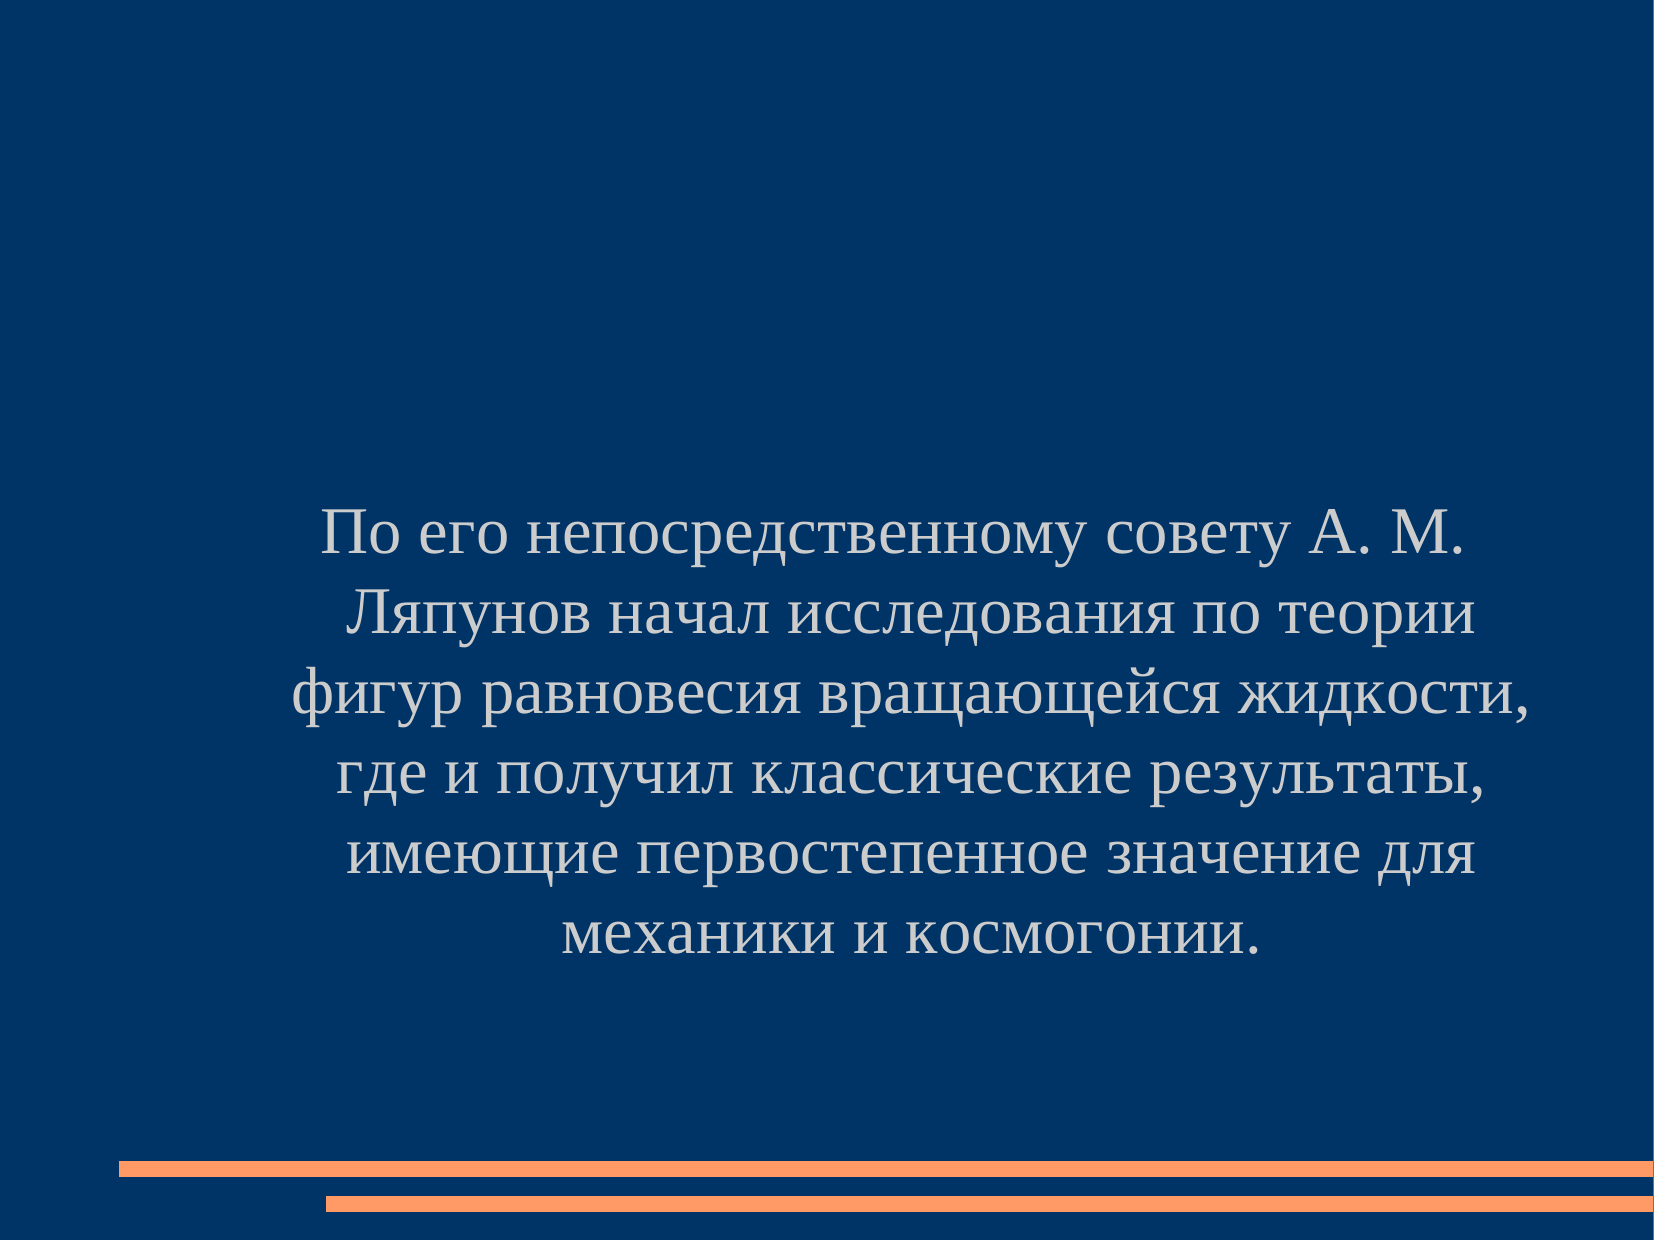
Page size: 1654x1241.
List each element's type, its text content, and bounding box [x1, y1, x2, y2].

subtitle По его непосредственному совету А. М. Ляпунов начал исследования по теории фигур равновесия вращающейся жидкости, где и получил классические результаты, имеющие первостепенное значение для механики и космогонии. [121, 322, 1561, 1133]
